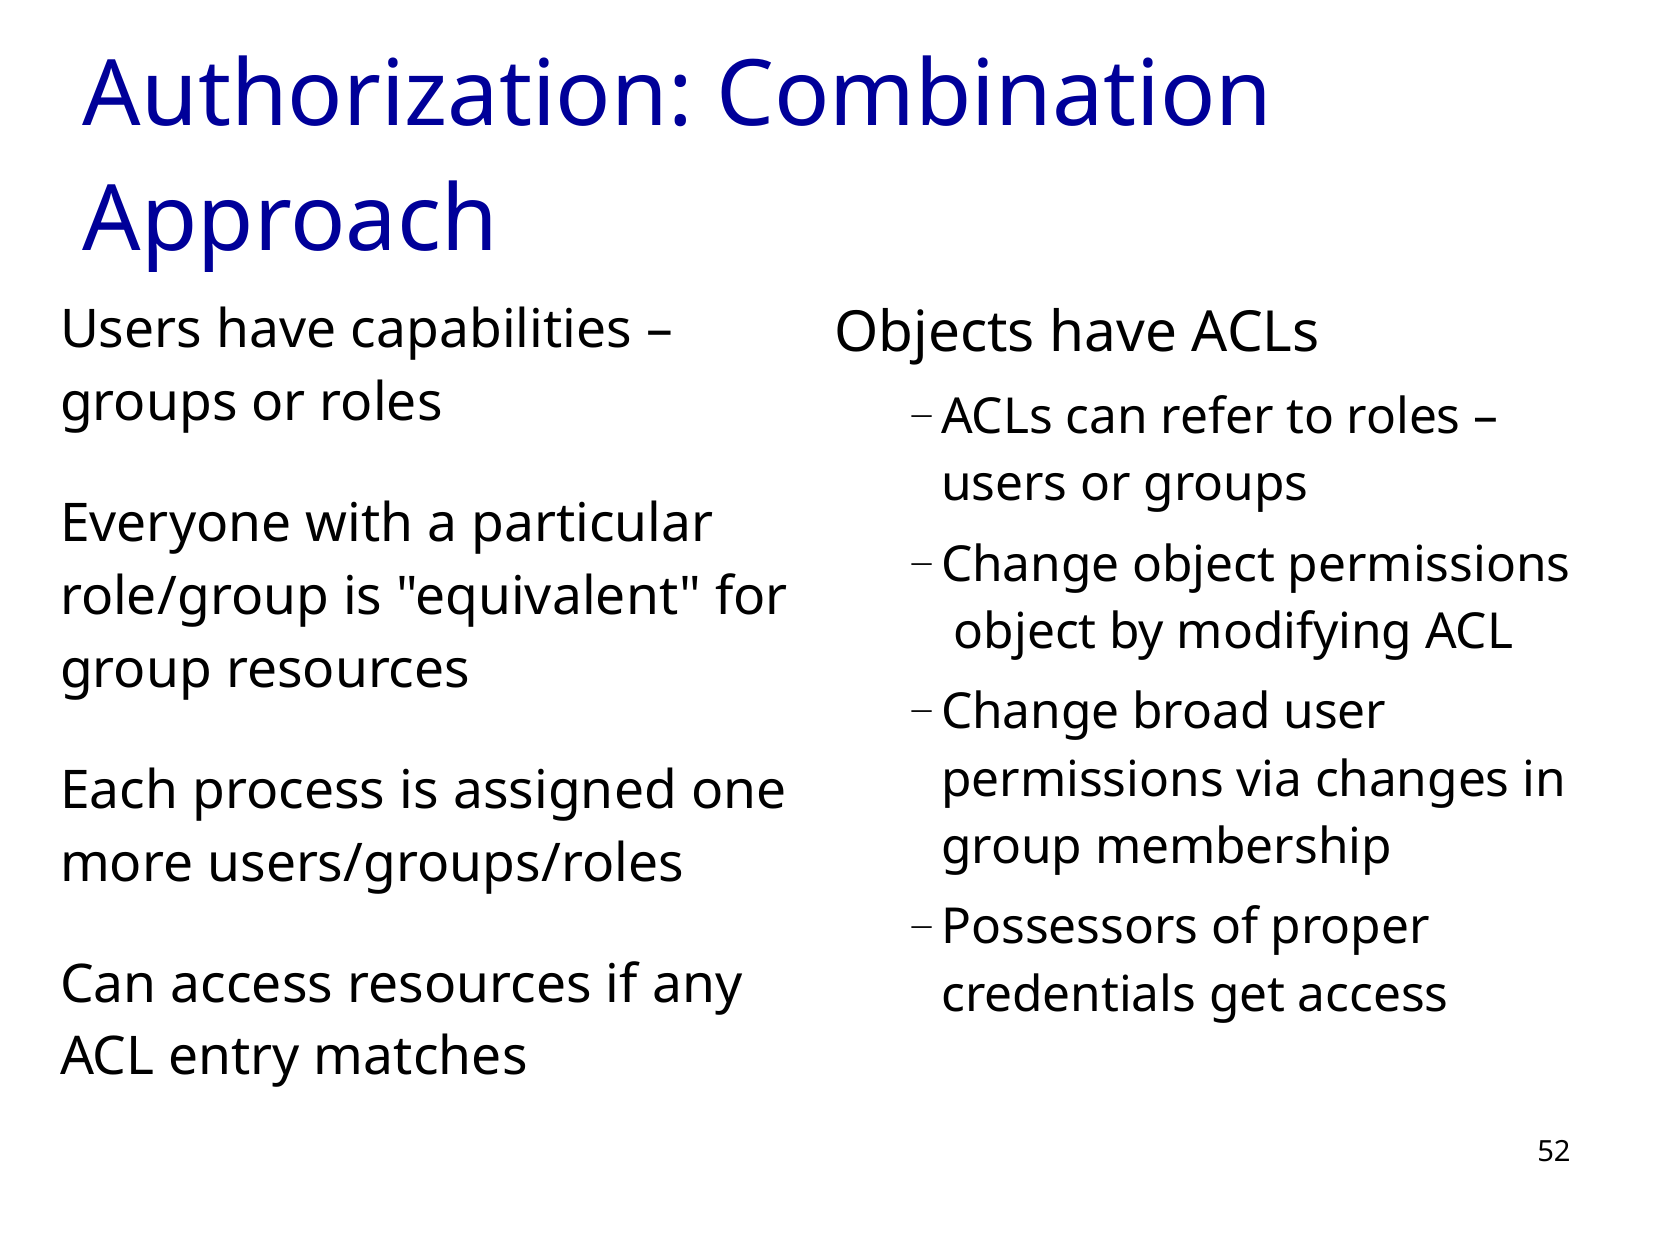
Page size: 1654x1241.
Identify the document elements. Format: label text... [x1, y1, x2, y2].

list Objects have ACLs ACLs can refer to roles – users or groups Change object permissions object by modifying ACL Change broad user permissions via changes in group membership Possessors of proper credentials get access [834, 290, 1572, 1096]
title Authorization: Combination Approach [82, 49, 1571, 257]
list Users have capabilities – groups or roles Everyone with a particular role/group is "equivalent" for group resources Each process is assigned one more users/groups/roles Can access resources if any ACL entry matches [60, 290, 834, 1096]
